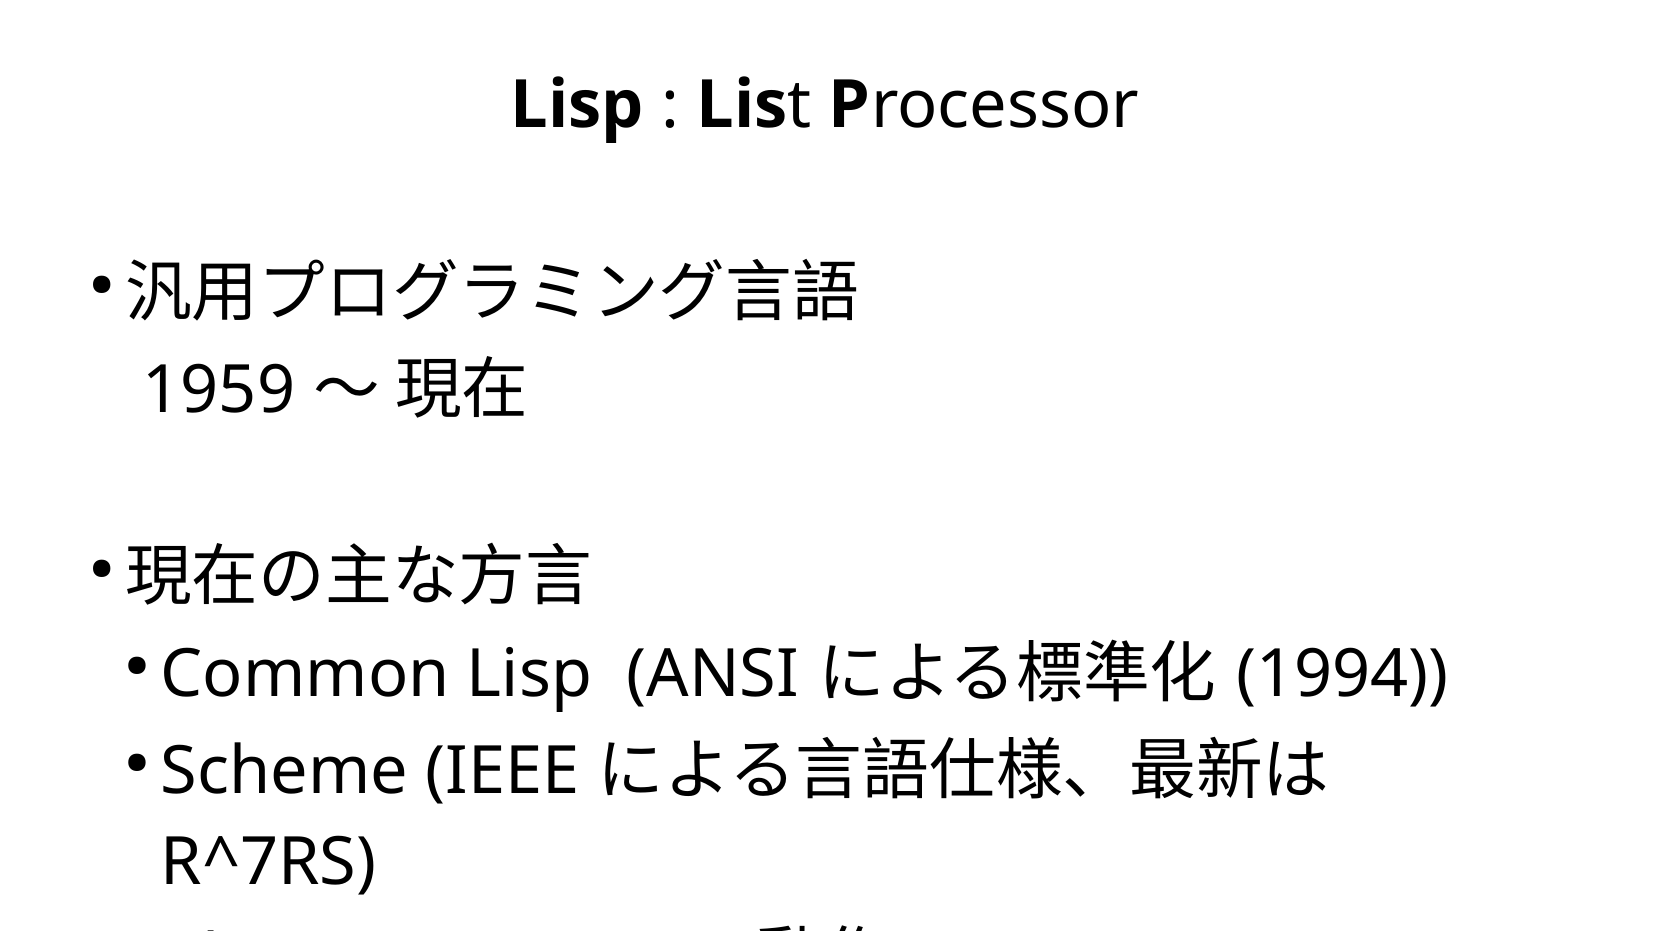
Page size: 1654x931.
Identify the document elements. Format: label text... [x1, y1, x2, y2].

text_box Lisp : List Processor 汎用プログラミング言語 1959～ 現在 現在の主な方言 Common Lisp (ANSIによる標準化(1994)) Scheme (IEEEによる言語仕様、最新はR^7RS) Clojure (Java VMで動作) その他 (Emacs Lisp, Nyquist, AutoLisp...) [75, 48, 1576, 876]
